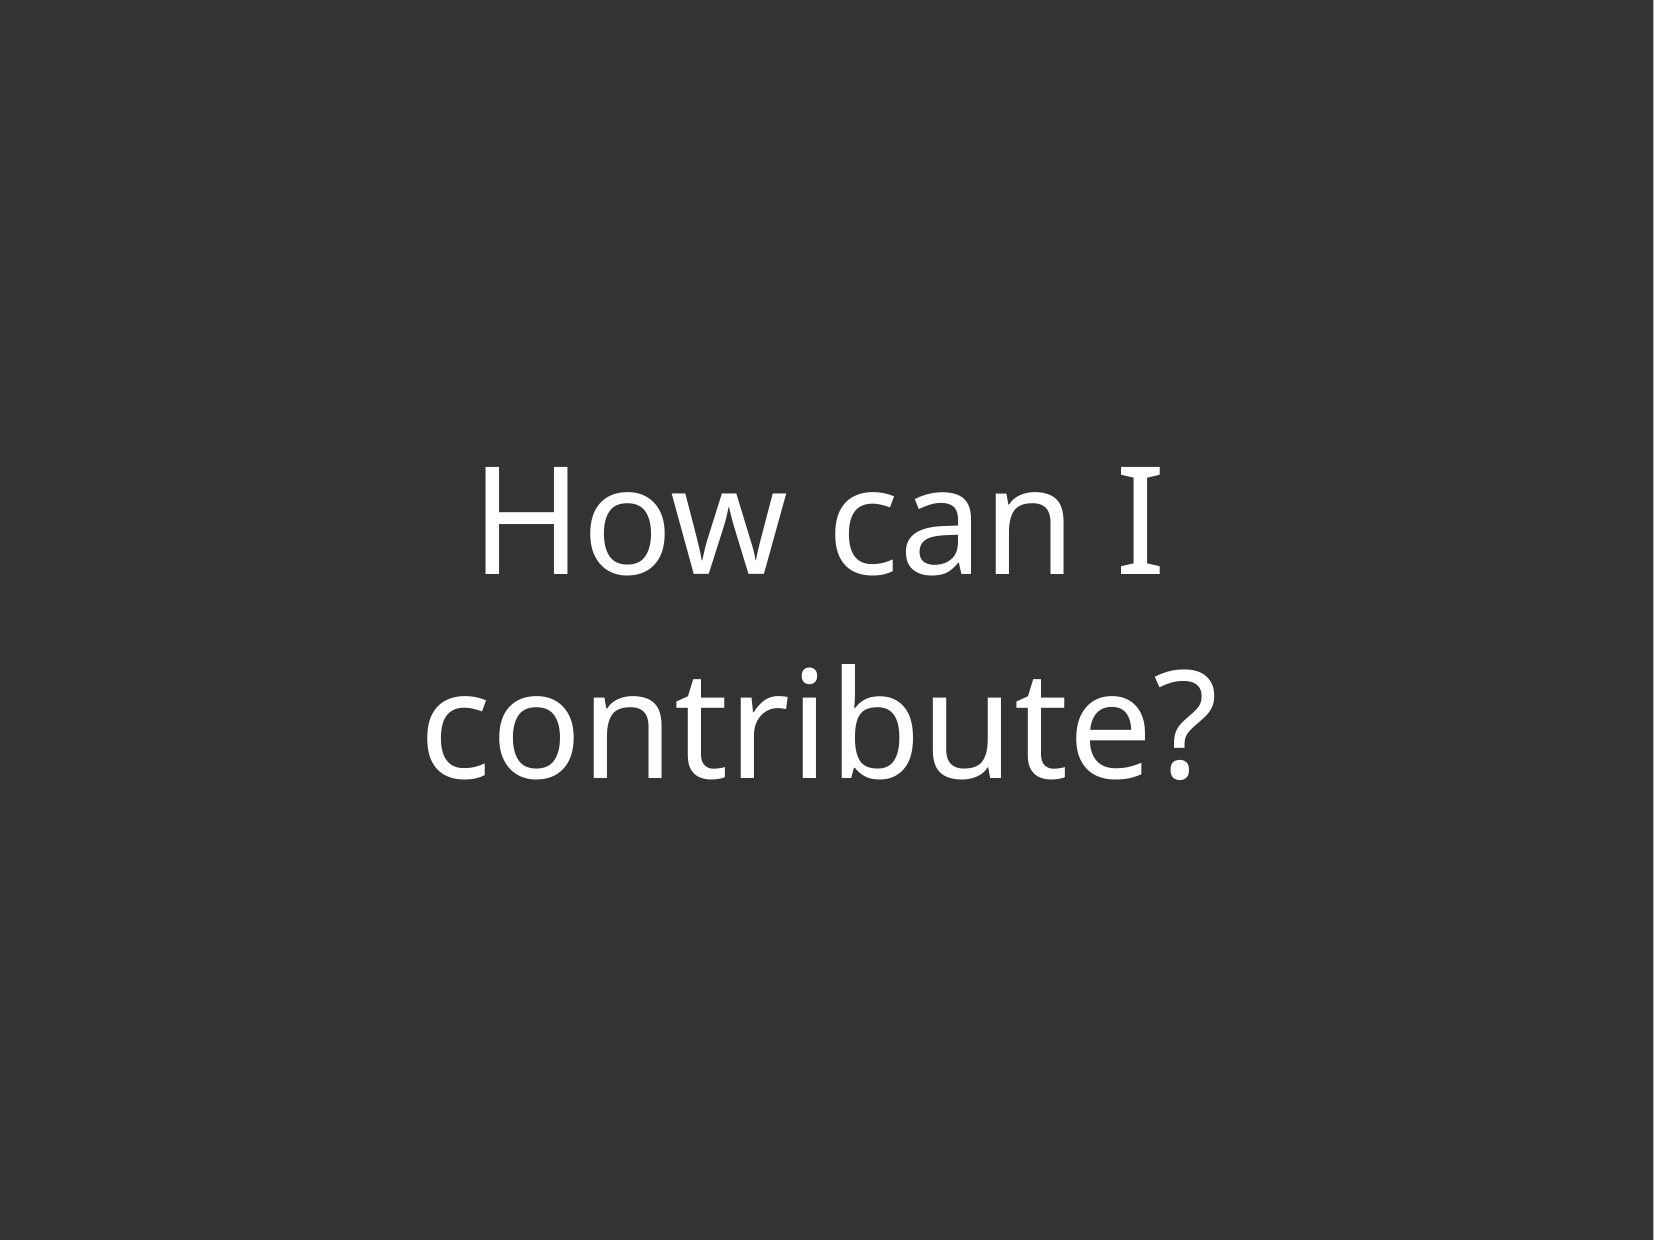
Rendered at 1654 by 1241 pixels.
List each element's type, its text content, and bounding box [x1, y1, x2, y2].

title How can I contribute? [74, 435, 1564, 802]
